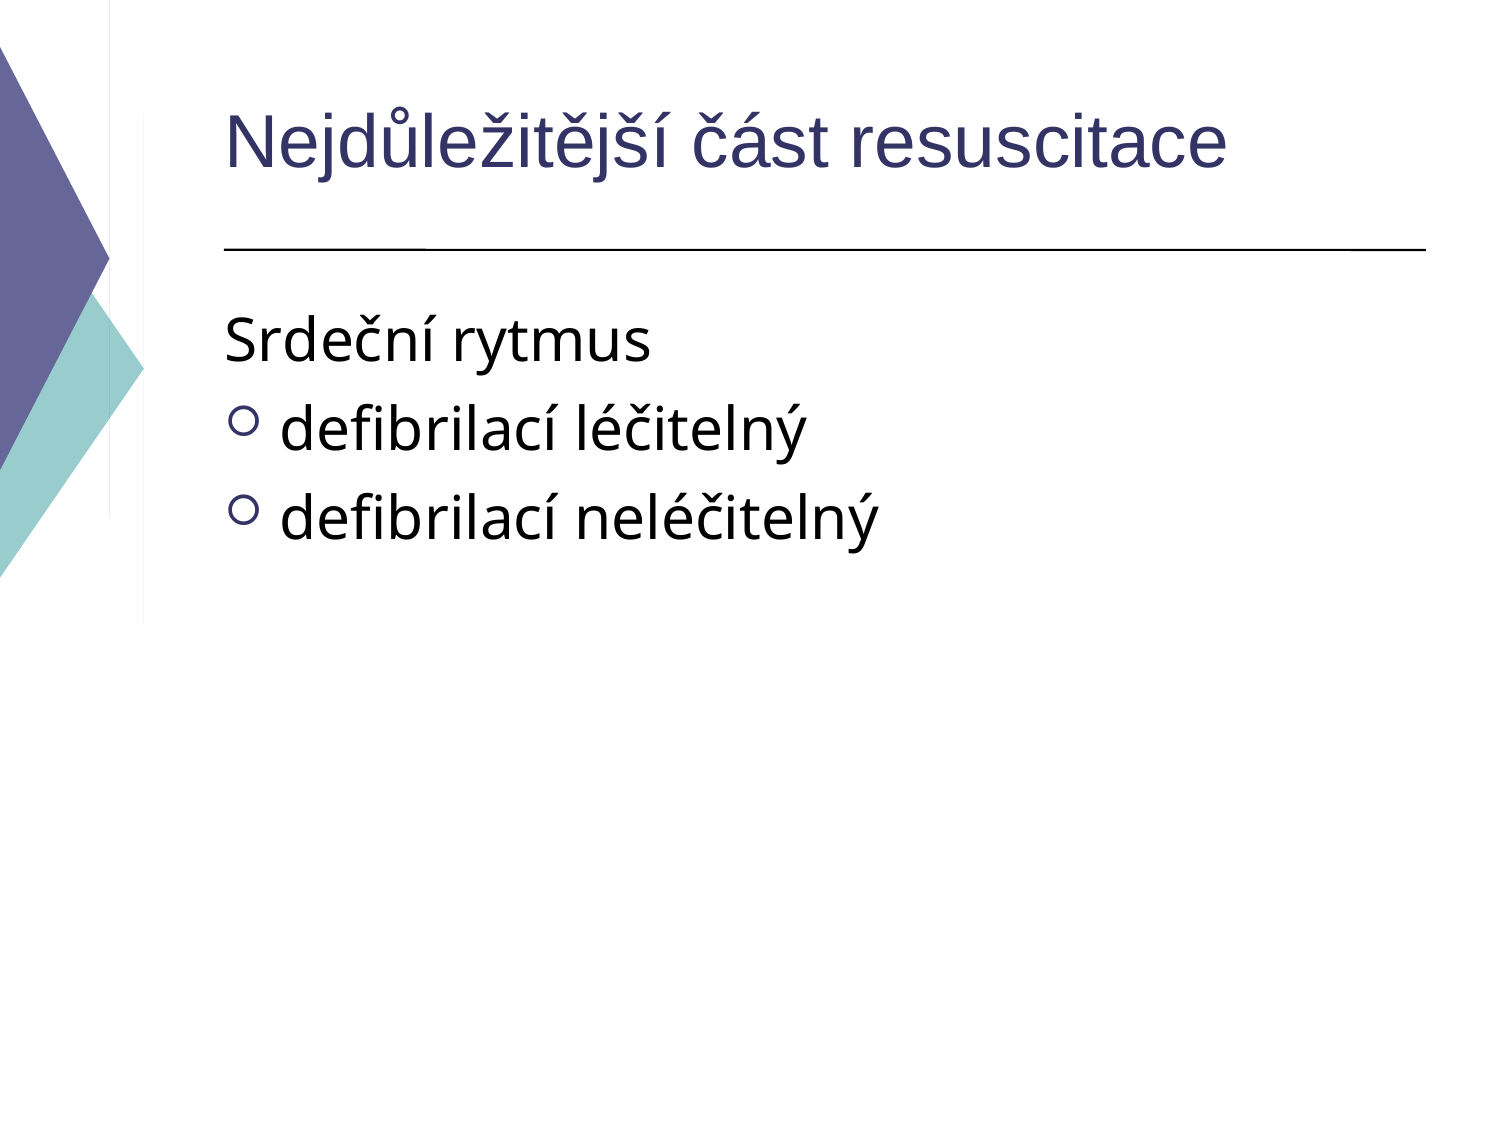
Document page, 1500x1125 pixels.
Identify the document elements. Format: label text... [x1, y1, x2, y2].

title Nejdůležitější část resuscitace [224, 41, 1425, 237]
list Srdeční rytmus defibrilací léčitelný defibrilací neléčitelný [224, 299, 1425, 975]
